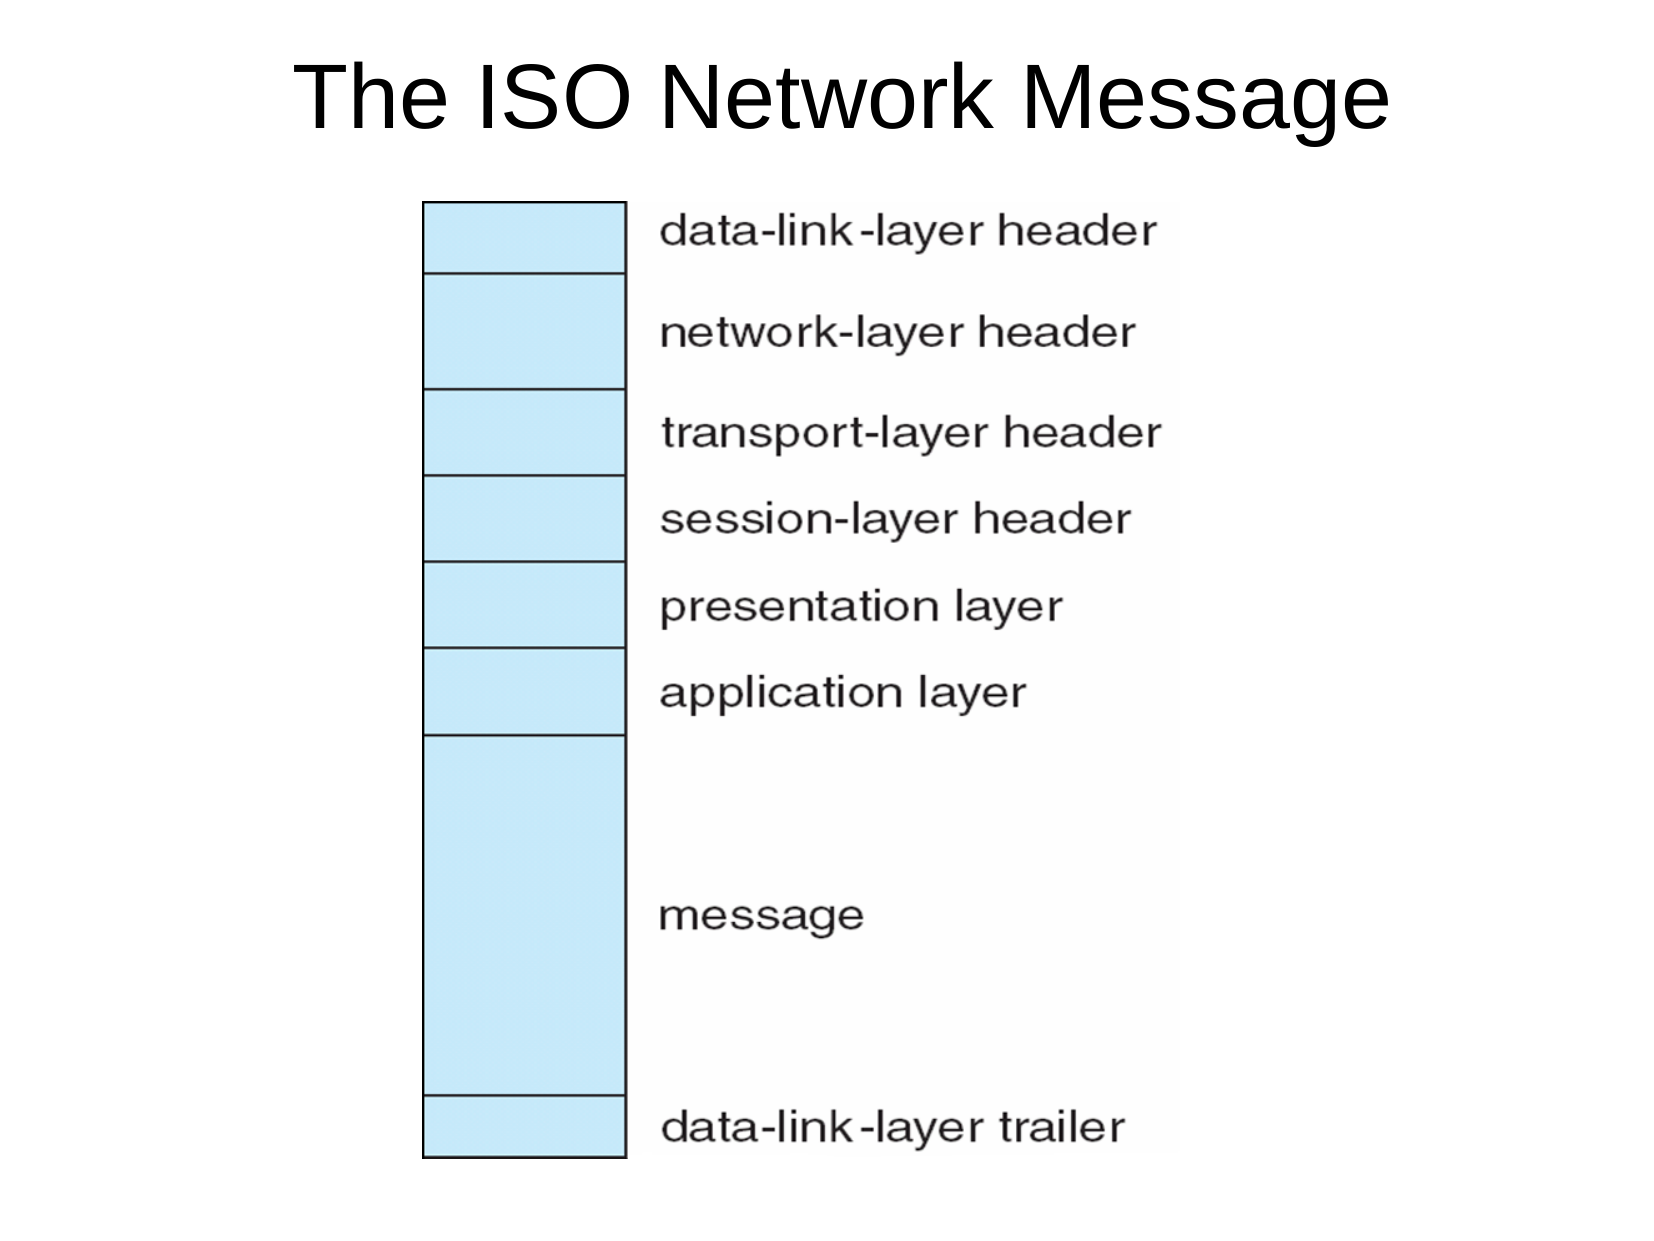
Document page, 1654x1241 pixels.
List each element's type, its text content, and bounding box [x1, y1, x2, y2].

title The ISO Network Message [82, 16, 1571, 155]
picture [422, 201, 1181, 1159]
